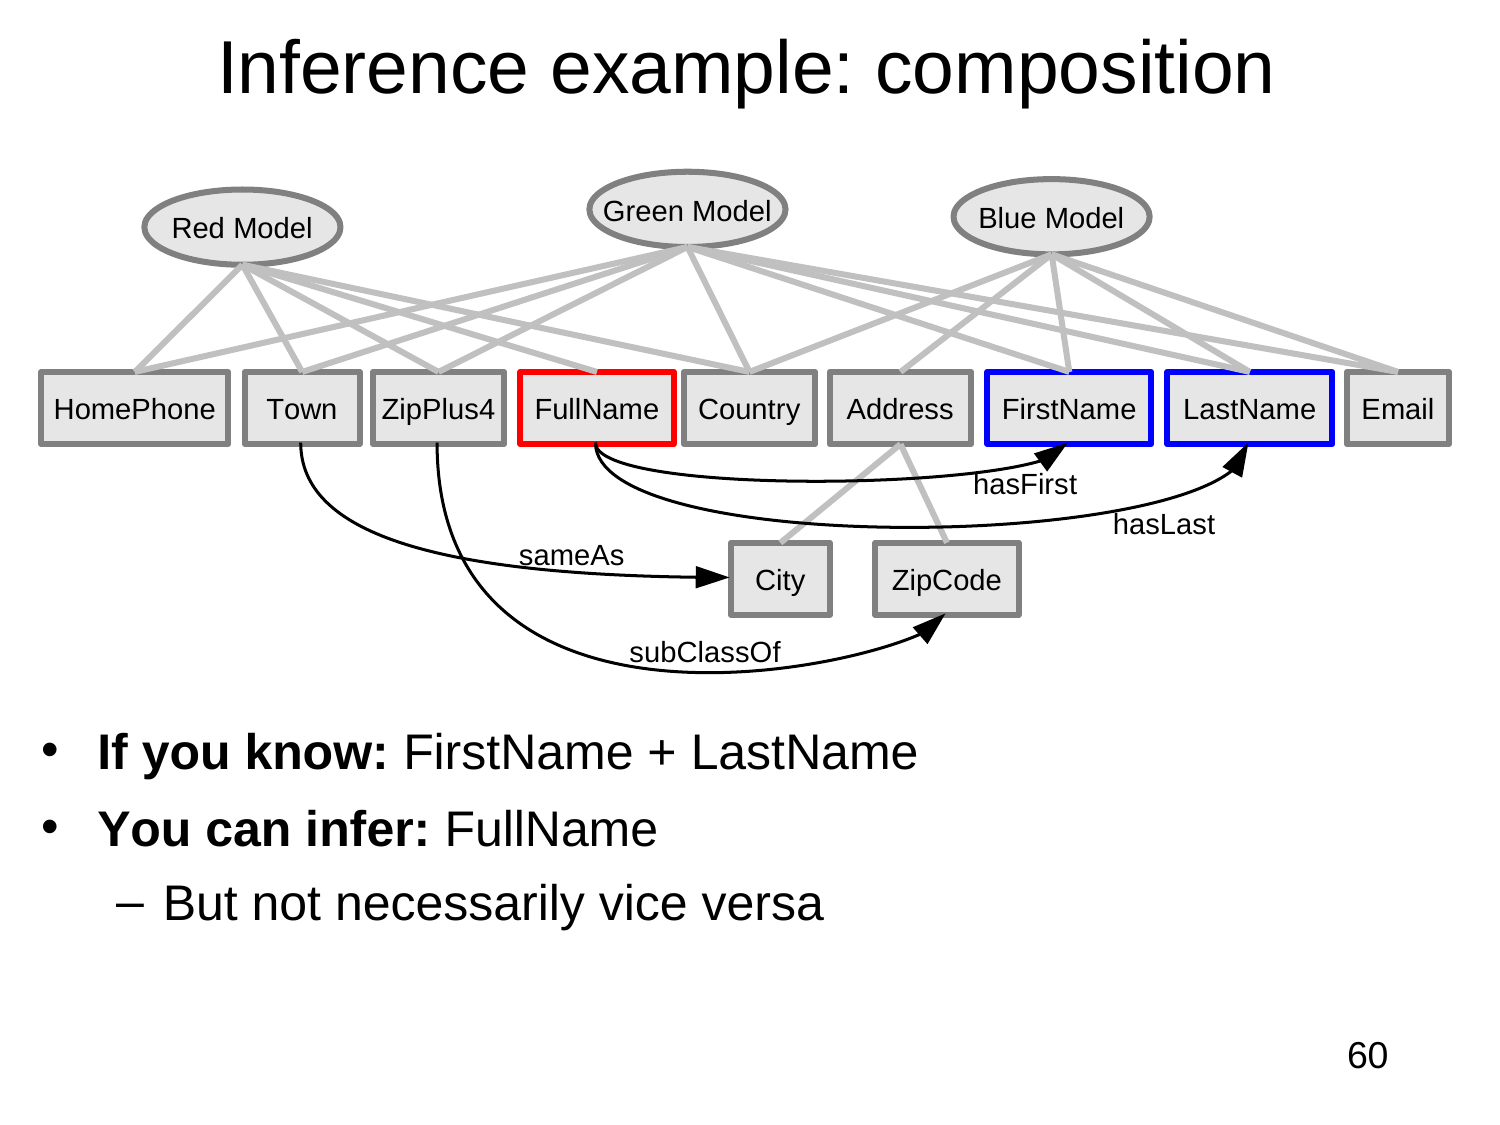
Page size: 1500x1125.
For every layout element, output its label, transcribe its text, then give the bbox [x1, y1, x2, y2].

text_box sameAs [504, 528, 640, 579]
text_box Town [244, 371, 360, 445]
text_box Green Model [589, 171, 786, 247]
text_box LastName [1167, 371, 1333, 445]
text_box ZipCode [875, 542, 1019, 615]
text_box Country [683, 371, 816, 445]
text_box ZipPlus4 [372, 371, 505, 445]
list If you know: FirstName + LastName You can infer: FullName But not necessarily vice versa [41, 719, 1423, 998]
text_box Email [1346, 371, 1449, 445]
title Inference example: composition [70, 10, 1423, 207]
text_box Blue Model [953, 179, 1150, 255]
text_box Red Model [144, 189, 341, 265]
text_box subClassOf [614, 625, 797, 676]
text_box FullName [520, 371, 674, 445]
text_box hasFirst [958, 457, 1093, 508]
text_box Address [829, 371, 972, 445]
text_box FirstName [987, 371, 1152, 445]
text_box City [730, 542, 830, 616]
text_box hasLast [1098, 497, 1231, 548]
text_box HomePhone [41, 371, 229, 445]
